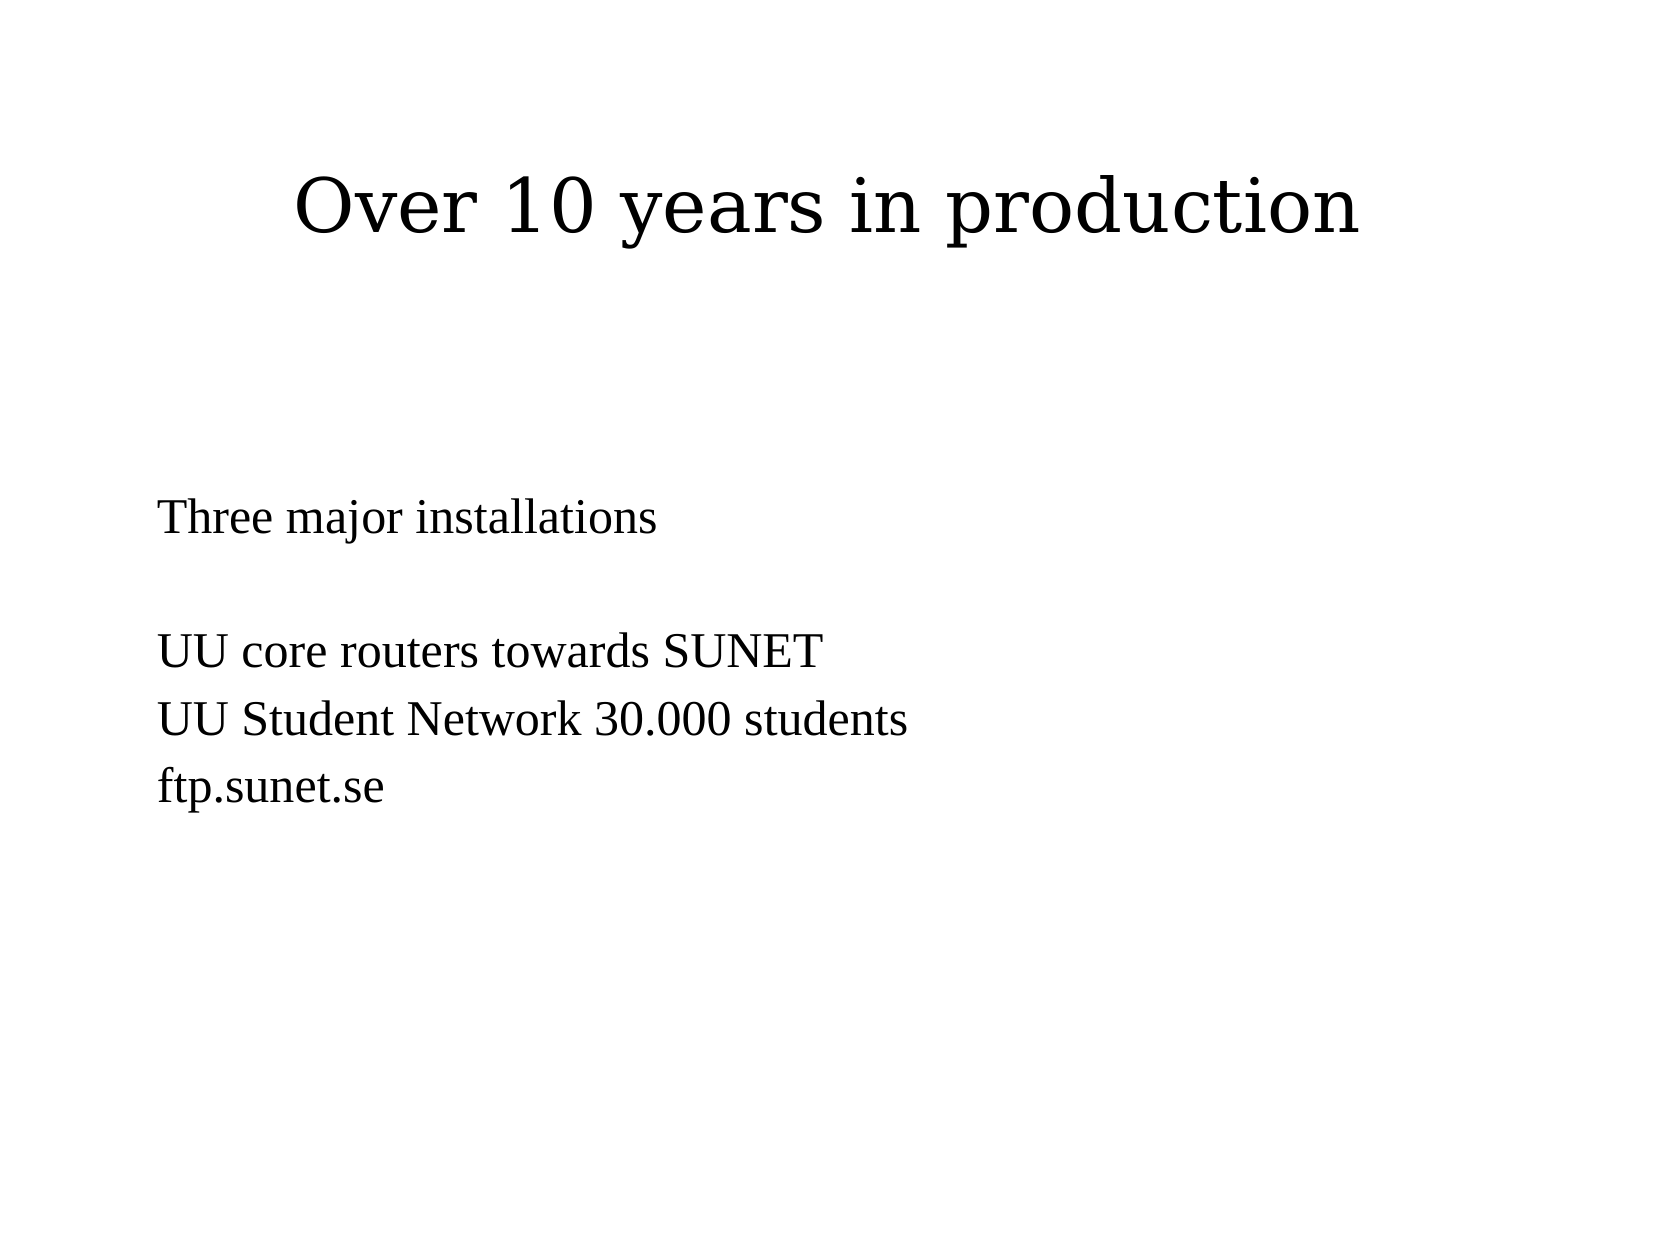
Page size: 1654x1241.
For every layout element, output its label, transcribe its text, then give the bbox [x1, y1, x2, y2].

title Over 10 years in production [121, 102, 1534, 311]
subtitle Three major installations UU core routers towards SUNET UU Student Network 30.000 students ftp.sunet.se [121, 352, 1534, 950]
